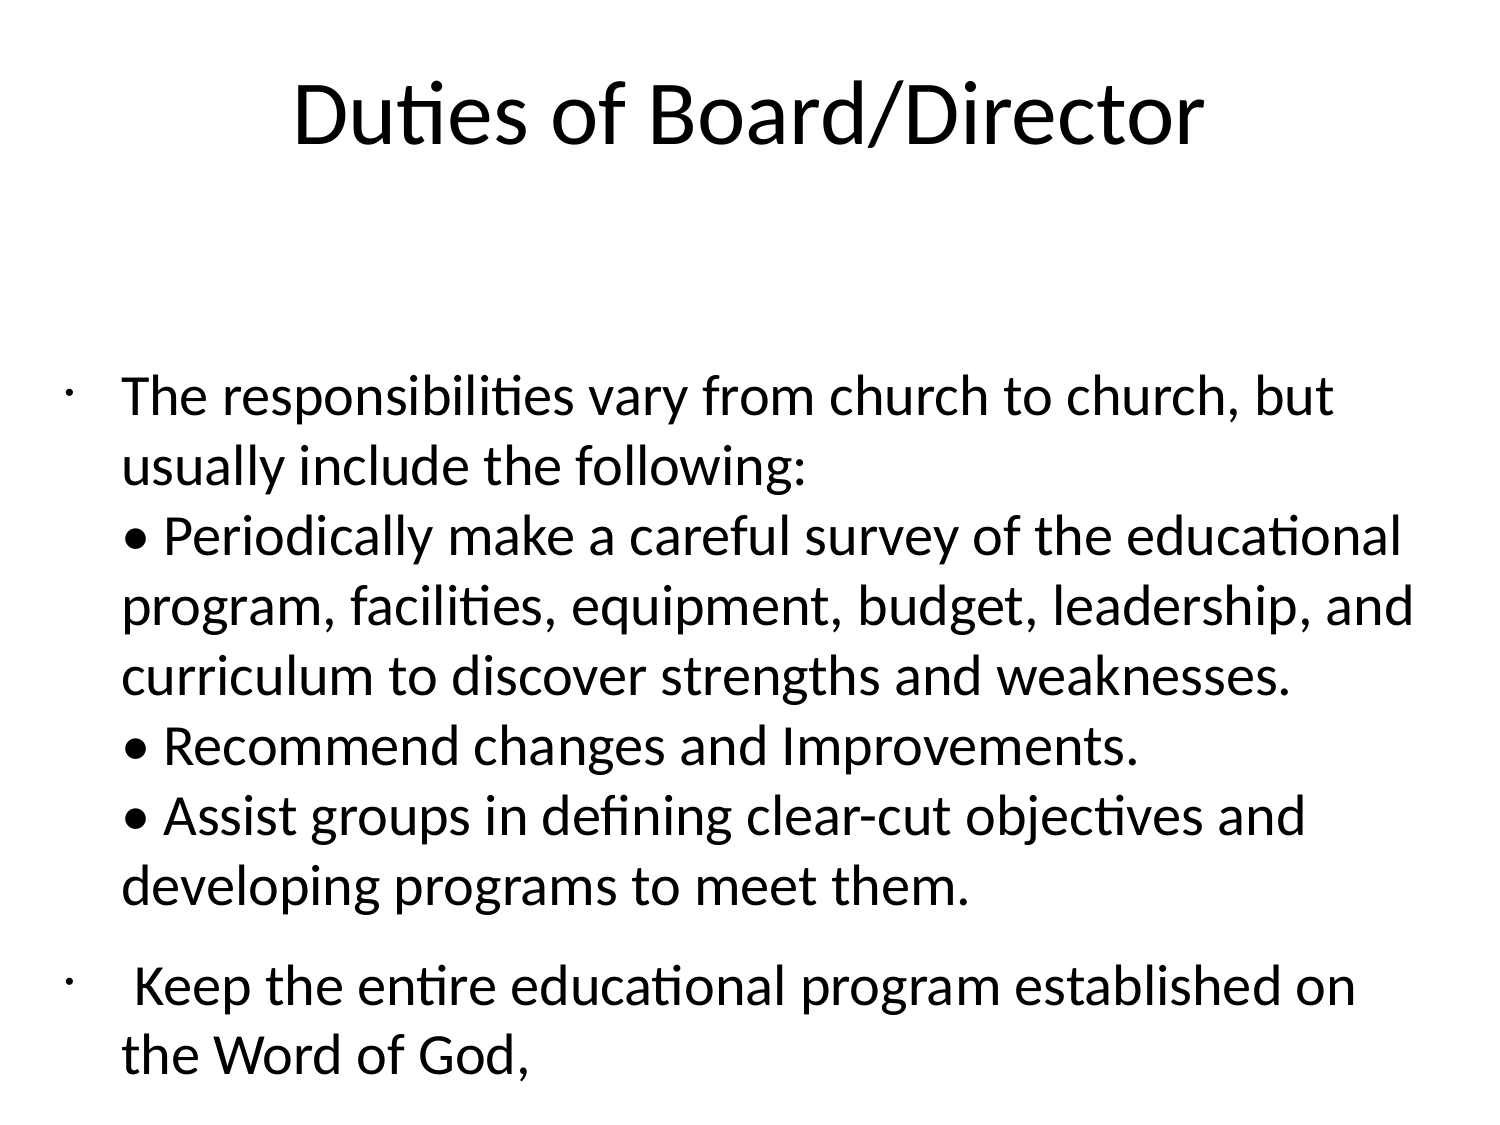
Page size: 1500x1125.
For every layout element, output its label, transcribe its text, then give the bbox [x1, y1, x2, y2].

title Duties of Board/Director [75, 45, 1425, 233]
list The responsibilities vary from church to church, but usually include the following: • Periodically make a careful survey of the educational program, facilities, equipment, budget, leadership, and curriculum to discover strengths and weaknesses. • Recommend changes and Improvements. • Assist groups in defining clear-cut objectives and developing programs to meet them. Keep the entire educational program established on the Word of God, [50, 350, 1463, 1093]
